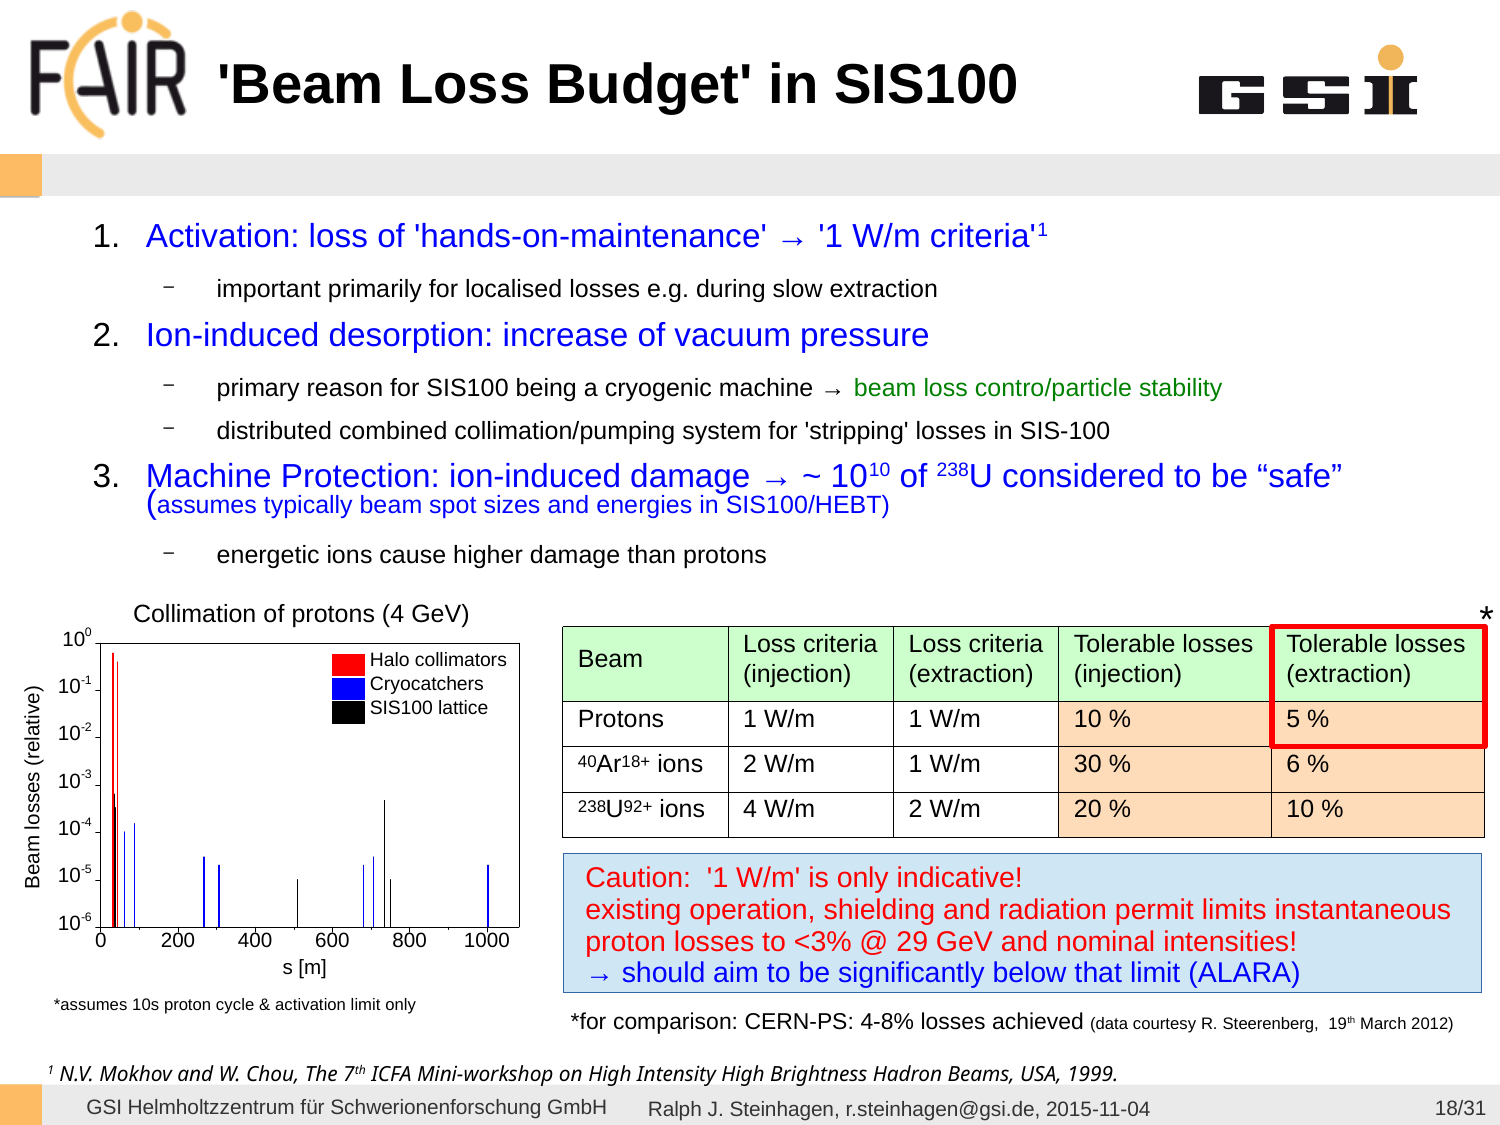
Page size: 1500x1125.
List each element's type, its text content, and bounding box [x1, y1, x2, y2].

text_box 600 [315, 928, 350, 959]
text_box s [m] [282, 955, 328, 986]
text_box 1 W/m [743, 705, 816, 742]
text_box 30 % [1073, 750, 1132, 787]
text_box (injection) [743, 660, 852, 697]
text_box 400 [237, 928, 273, 959]
text_box (extraction) [1286, 660, 1411, 697]
text_box [1059, 702, 1269, 746]
text_box U [605, 795, 624, 832]
text_box 1 W/m [908, 705, 982, 742]
text_box (extraction) [908, 660, 1034, 697]
picture [30, 9, 187, 141]
text_box 6 % [1286, 750, 1330, 787]
text_box [1275, 629, 1482, 701]
text_box 10 [57, 769, 82, 800]
text_box -2 [80, 720, 92, 739]
text_box [1272, 749, 1484, 792]
text_box 5 % [1286, 705, 1330, 742]
text_box Protons [577, 705, 664, 742]
text_box [1272, 793, 1484, 837]
list Activation: loss of 'hands-on-maintenance' → '1 W/m criteria'1 important primarily for localised losses e.g. during slow extraction Ion-induced desorption: increase of vacuum pressure primary reason for SIS100 being a cryogenic machine → beam loss contro/particle stability distributed combined collimation/pumping system for 'stripping' losses in SIS-100 Machine Protection: ion-induced damage → ~ 1010 of 238U considered to be “safe” (assumes typically beam spot sizes and energies in SIS100/HEBT) energetic ions cause higher damage than protons [75, 226, 1425, 591]
text_box Ar [596, 750, 622, 787]
text_box 10 [62, 627, 86, 658]
text_box [1059, 747, 1271, 792]
text_box [332, 702, 364, 723]
text_box [1059, 793, 1271, 837]
text_box *for comparison: CERN-PS: 4-8% losses achieved (data courtesy R. Steerenberg, 19th March 2012) [555, 1001, 1477, 1042]
text_box -6 [80, 909, 92, 928]
title 'Beam Loss Budget' in SIS100 [217, 20, 1109, 147]
text_box 18+ [621, 752, 651, 777]
text_box [563, 853, 1482, 993]
text_box [563, 627, 728, 701]
text_box Halo collimators [364, 649, 513, 678]
text_box 2 W/m [908, 795, 982, 832]
text_box 2 W/m [743, 750, 816, 787]
text_box Caution: '1 W/m' is only indicative! existing operation, shielding and radiation permit limits instantaneous proton losses to <3% @ 29 GeV and nominal intensities! → should aim to be significantly below that limit (ALARA) [570, 854, 1472, 1001]
text_box 92+ [623, 797, 653, 822]
text_box 800 [392, 928, 428, 959]
text_box [332, 678, 364, 699]
text_box 10 % [1286, 795, 1344, 832]
text_box 20 % [1073, 795, 1132, 832]
text_box SIS100 lattice [364, 697, 489, 725]
picture [1197, 42, 1419, 117]
text_box [1059, 627, 1269, 701]
text_box 10 [57, 864, 82, 895]
text_box -4 [80, 815, 92, 834]
text_box Beam losses (relative) [20, 686, 51, 890]
text_box *assumes 10s proton cycle & activation limit only [39, 987, 432, 1021]
text_box Tolerable losses [1286, 630, 1474, 667]
text_box 40 [577, 752, 596, 777]
text_box Cryocatchers [364, 673, 485, 697]
text_box Collimation of protons (4 GeV) [133, 600, 469, 637]
text_box -5 [80, 862, 92, 881]
text_box [729, 627, 893, 701]
text_box Loss criteria [743, 630, 885, 667]
text_box 238 [577, 797, 605, 822]
text_box ions [657, 750, 704, 787]
text_box Loss criteria [908, 630, 1051, 667]
text_box 10 [57, 911, 82, 942]
text_box -3 [80, 768, 92, 786]
text_box 1000 [463, 928, 511, 959]
text_box 1 W/m [908, 750, 982, 787]
text_box Beam [577, 645, 644, 682]
text_box * [1464, 590, 1500, 648]
text_box 10 % [1073, 705, 1132, 742]
text_box ions [659, 795, 706, 832]
text_box 10 [57, 817, 82, 847]
text_box -1 [80, 673, 92, 692]
text_box 4 W/m [743, 795, 816, 832]
text_box [1275, 702, 1482, 744]
text_box 10 [57, 675, 82, 705]
text_box Tolerable losses [1073, 630, 1262, 667]
text_box 10 [57, 722, 82, 753]
text_box 0 [94, 928, 107, 959]
text_box 0 [84, 625, 92, 644]
text_box [894, 627, 1058, 701]
text_box 200 [160, 928, 196, 959]
text_box (injection) [1073, 660, 1183, 697]
text_box 1 N.V. Mokhov and W. Chou, The 7th ICFA Mini-workshop on High Intensity High Brightness Hadron Beams, USA, 1999. [32, 1051, 1382, 1093]
text_box [332, 654, 364, 675]
